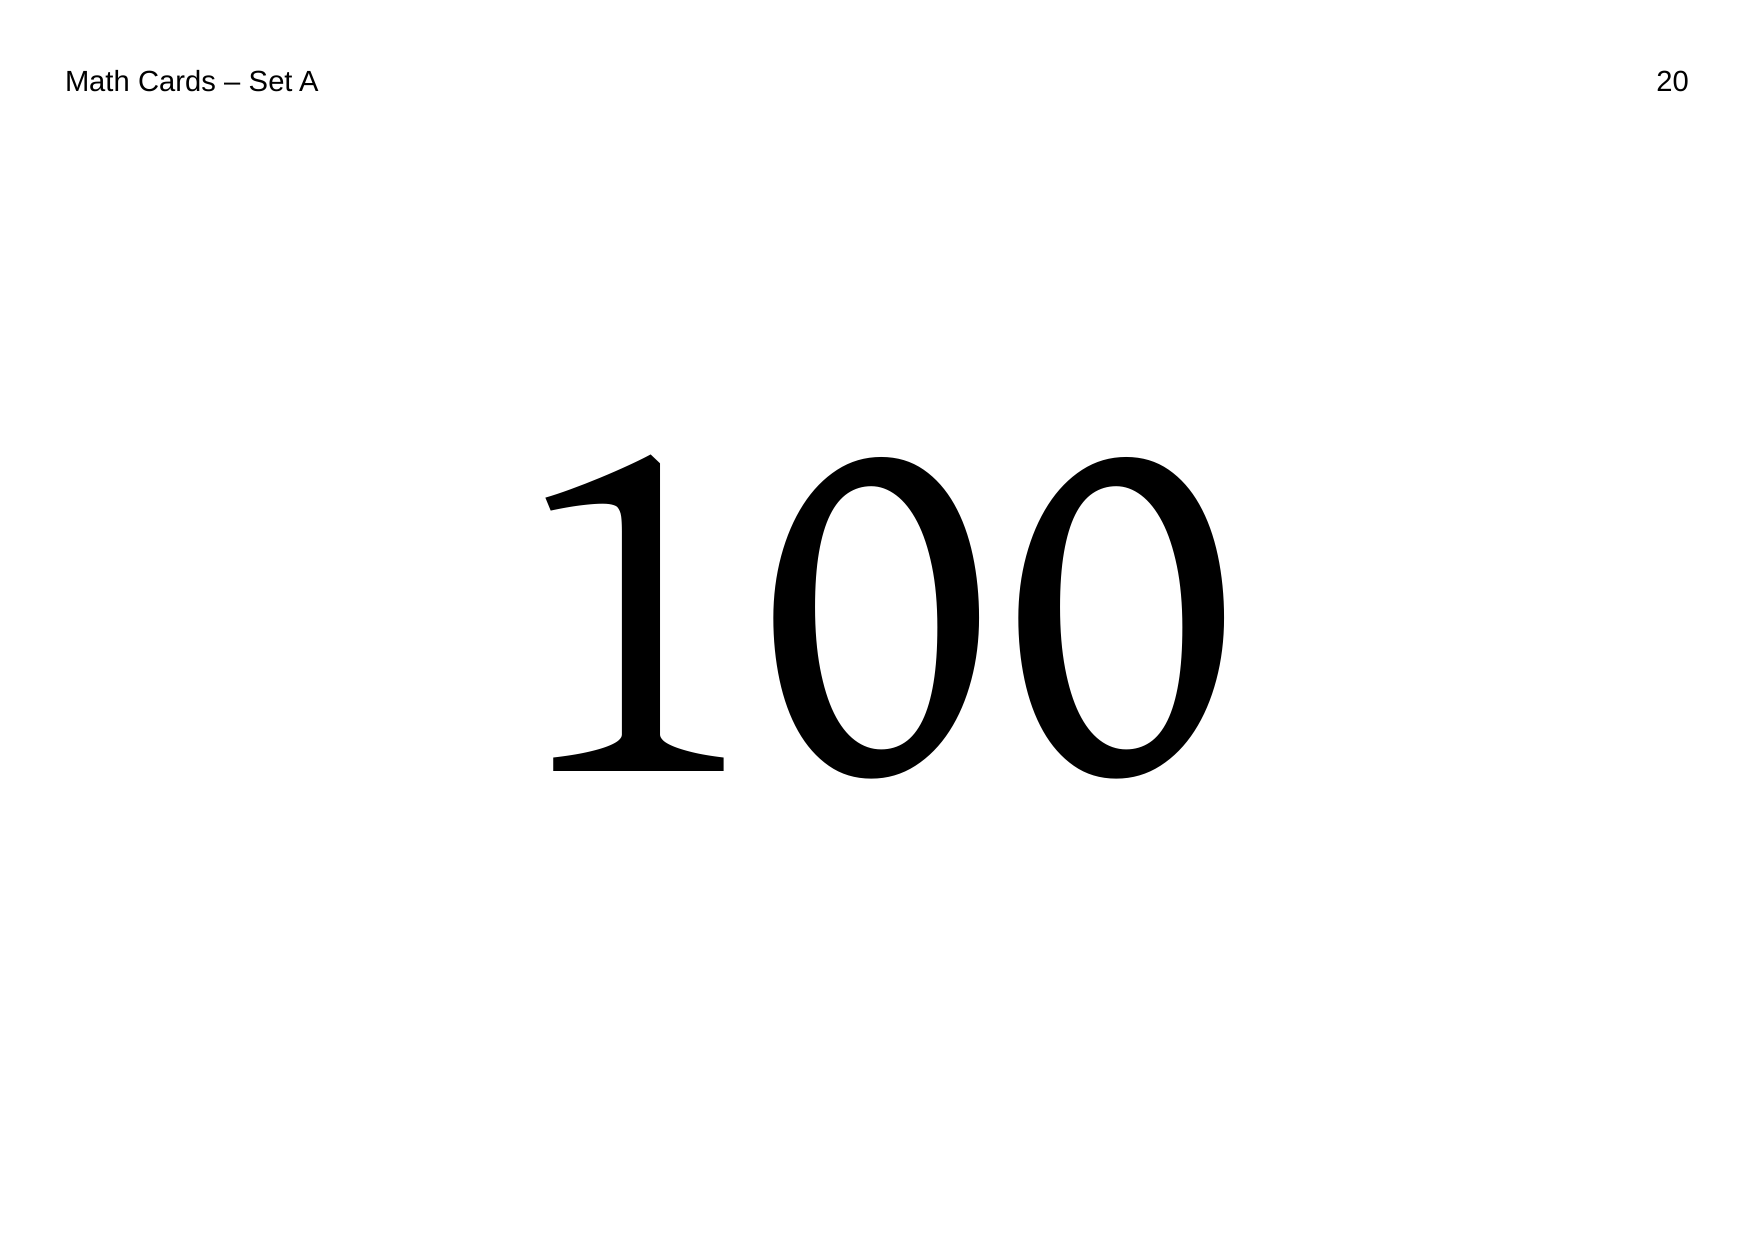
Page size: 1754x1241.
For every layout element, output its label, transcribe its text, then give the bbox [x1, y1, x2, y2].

text_box Math Cards – Set A [59, 59, 326, 104]
text_box 20 [1650, 59, 1695, 104]
text_box 100 [504, 318, 1250, 922]
